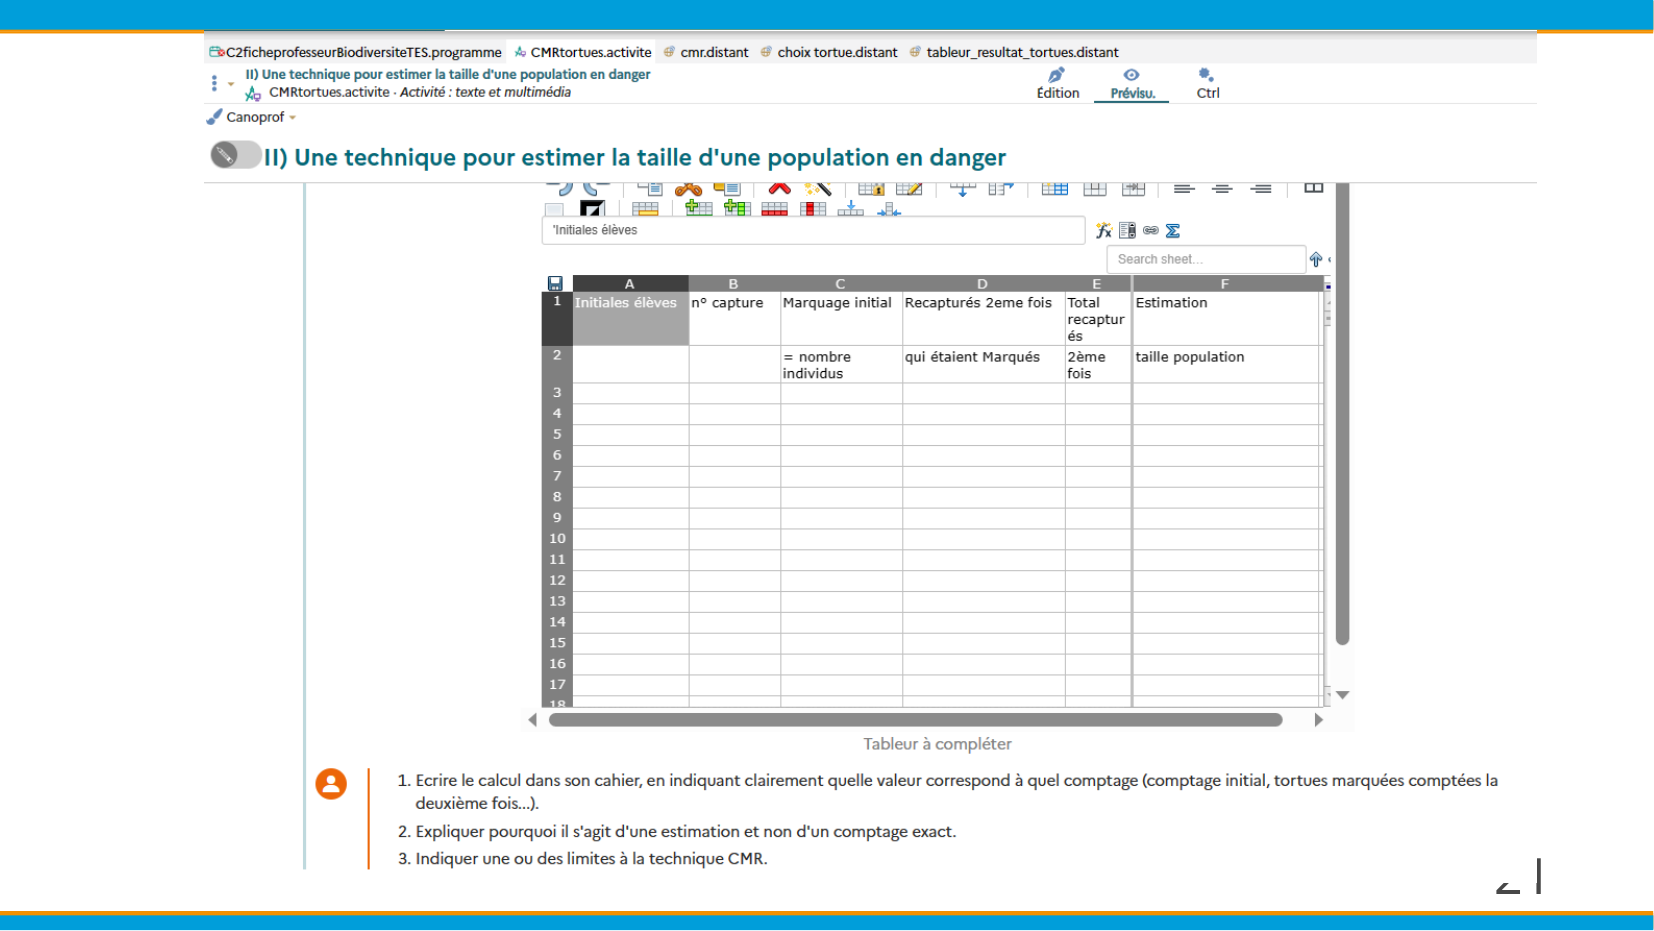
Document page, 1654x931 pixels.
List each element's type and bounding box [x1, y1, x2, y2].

picture [204, 30, 1537, 883]
